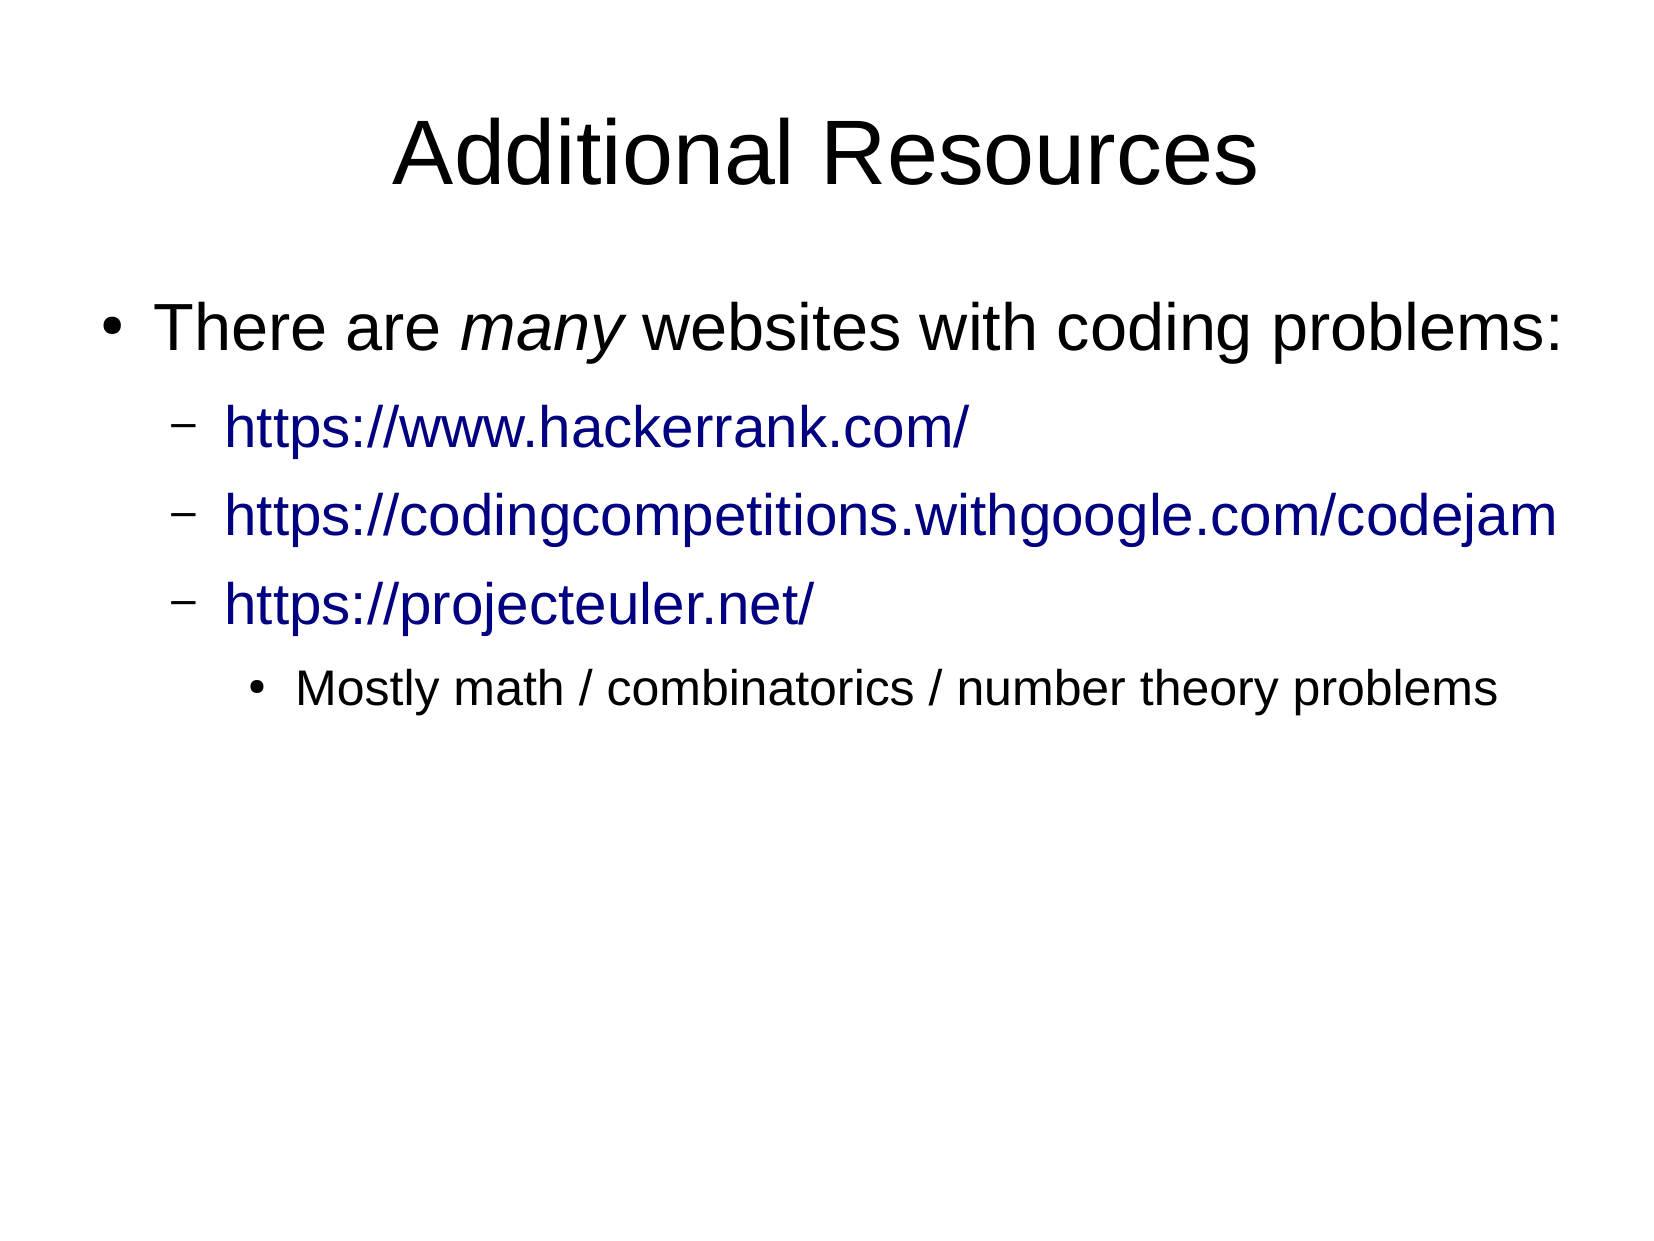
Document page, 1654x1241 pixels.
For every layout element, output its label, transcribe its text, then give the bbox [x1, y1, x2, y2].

list There are many websites with coding problems: https://www.hackerrank.com/ https://codingcompetitions.withgoogle.com/codejam https://projecteuler.net/ Mostly math / combinatorics / number theory problems [82, 290, 1571, 1010]
title Additional Resources [82, 49, 1571, 257]
